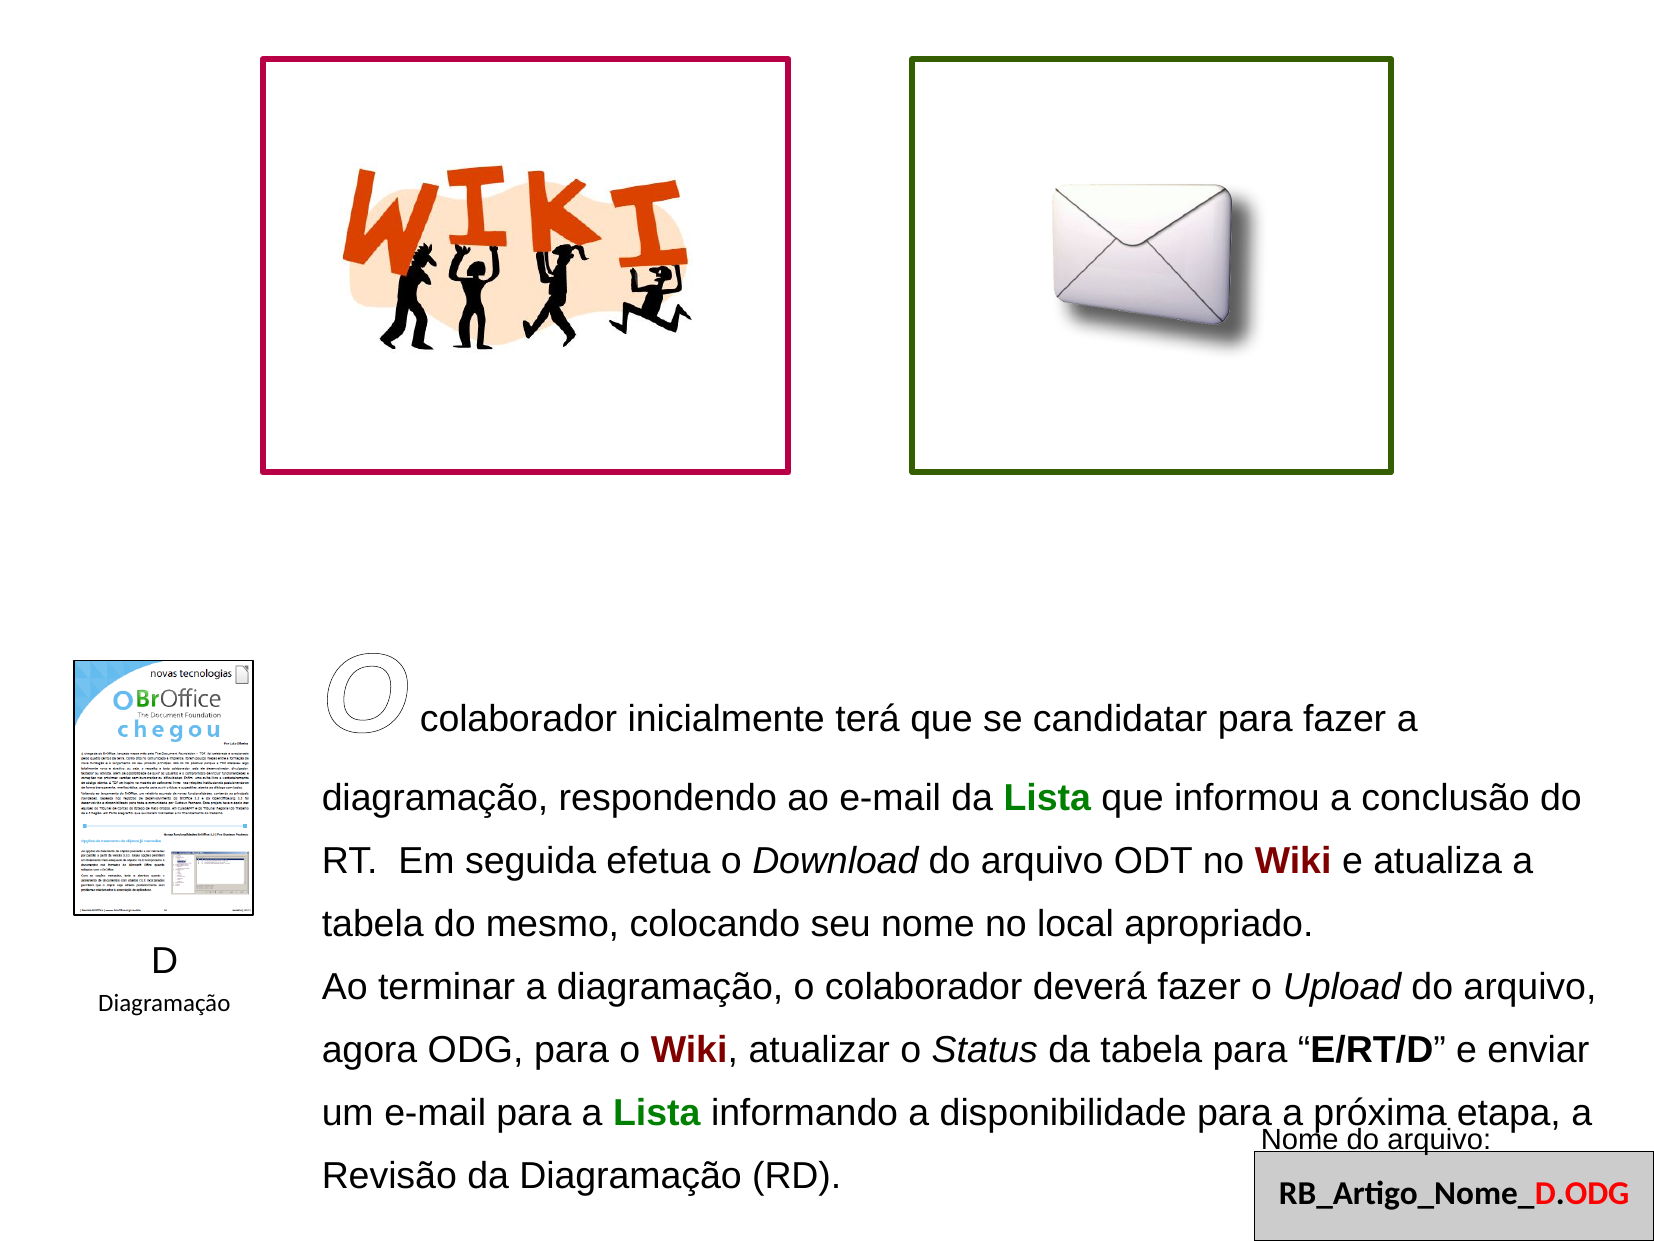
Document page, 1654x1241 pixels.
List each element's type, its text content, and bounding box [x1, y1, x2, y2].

text_box Diagramação [75, 985, 254, 1052]
text_box [262, 59, 789, 473]
text_box Nome do arquivo: [1246, 1115, 1512, 1164]
text_box D [75, 932, 254, 985]
picture [1006, 147, 1279, 362]
picture [75, 661, 253, 915]
text_box RB_Artigo_Nome_D.ODG [1254, 1151, 1654, 1241]
picture [339, 163, 694, 361]
text_box O colaborador inicialmente terá que se candidatar para fazer a diagramação, respondendo ao e-mail da Lista que informou a conclusão do RT. Em seguida efetua o Download do arquivo ODT no Wiki e atualiza a tabela do mesmo, colocando seu nome no local apropriado. Ao terminar a diagramação, o colaborador deverá fazer o Upload do arquivo, agora ODG, para o Wiki, atualizar o Status da tabela para “E/RT/D” e enviar um e-mail para a Lista informando a disponibilidade para a próxima etapa, a Revisão da Diagramação (RD). [307, 560, 1636, 1193]
text_box [912, 59, 1391, 473]
